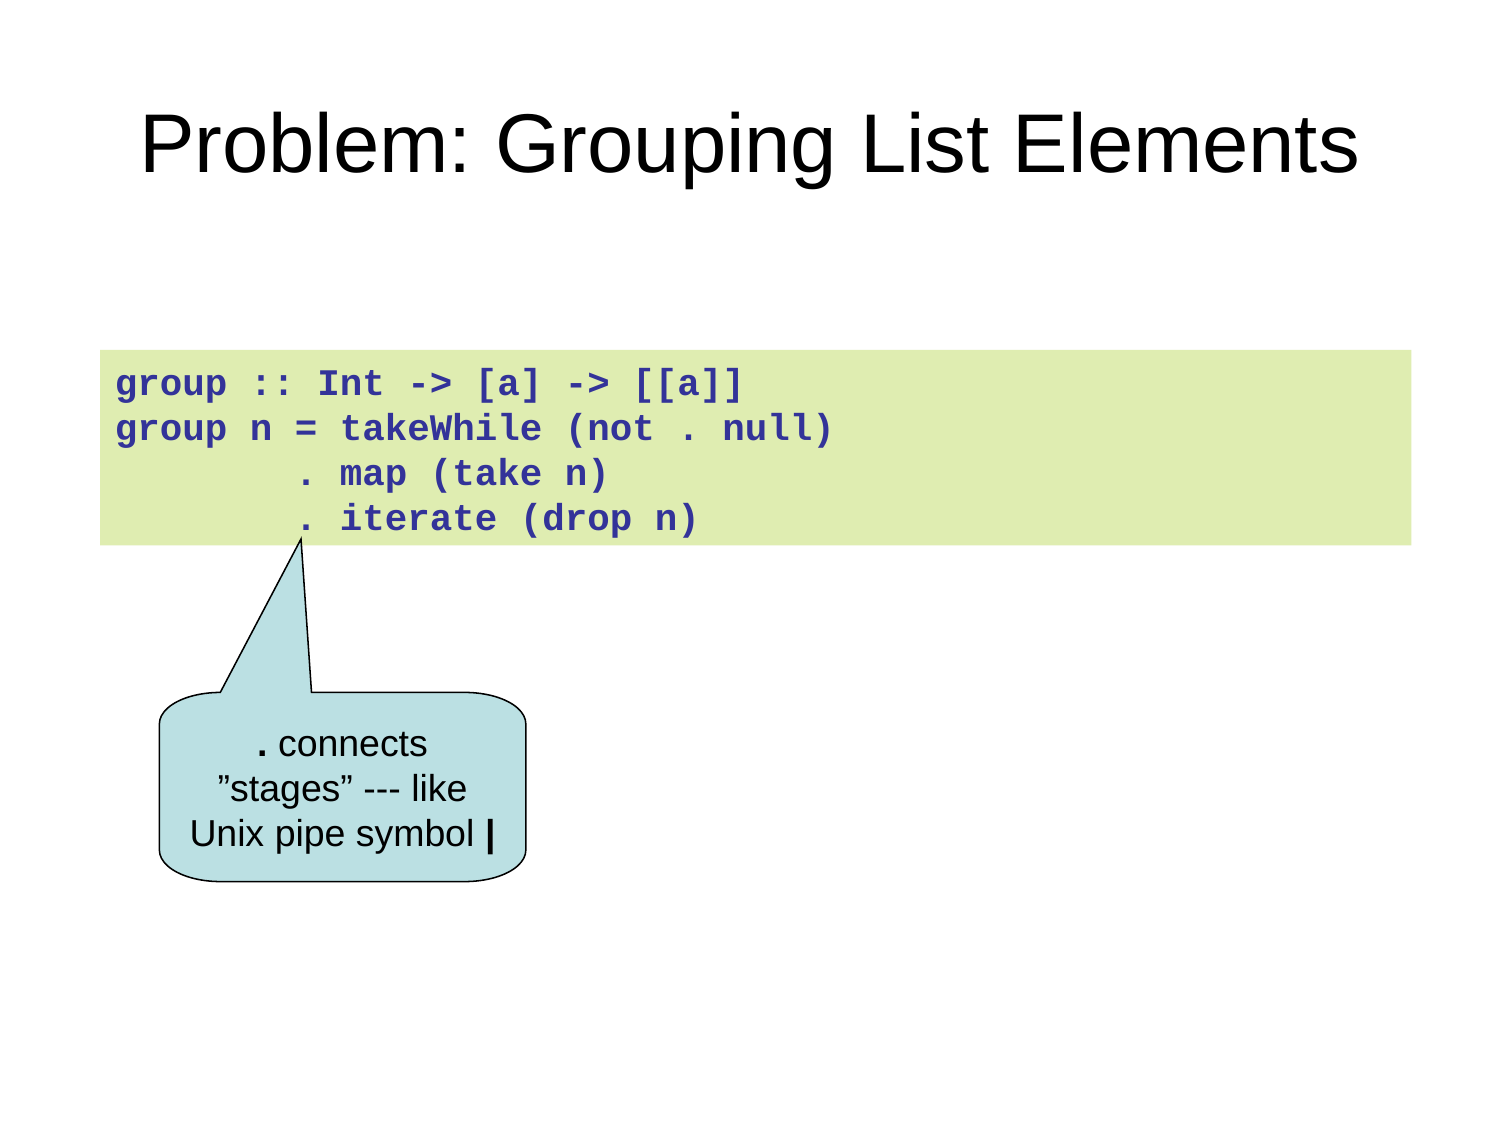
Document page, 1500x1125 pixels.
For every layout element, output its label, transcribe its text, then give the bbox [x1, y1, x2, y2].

title Problem: Grouping List Elements [75, 45, 1426, 233]
text_box group :: Int -> [a] -> [[a]] group n = takeWhile (not . null) . map (take n) . iterate (drop n) [100, 349, 1412, 546]
text_box . connects ”stages” --- like Unix pipe symbol | [159, 538, 526, 882]
